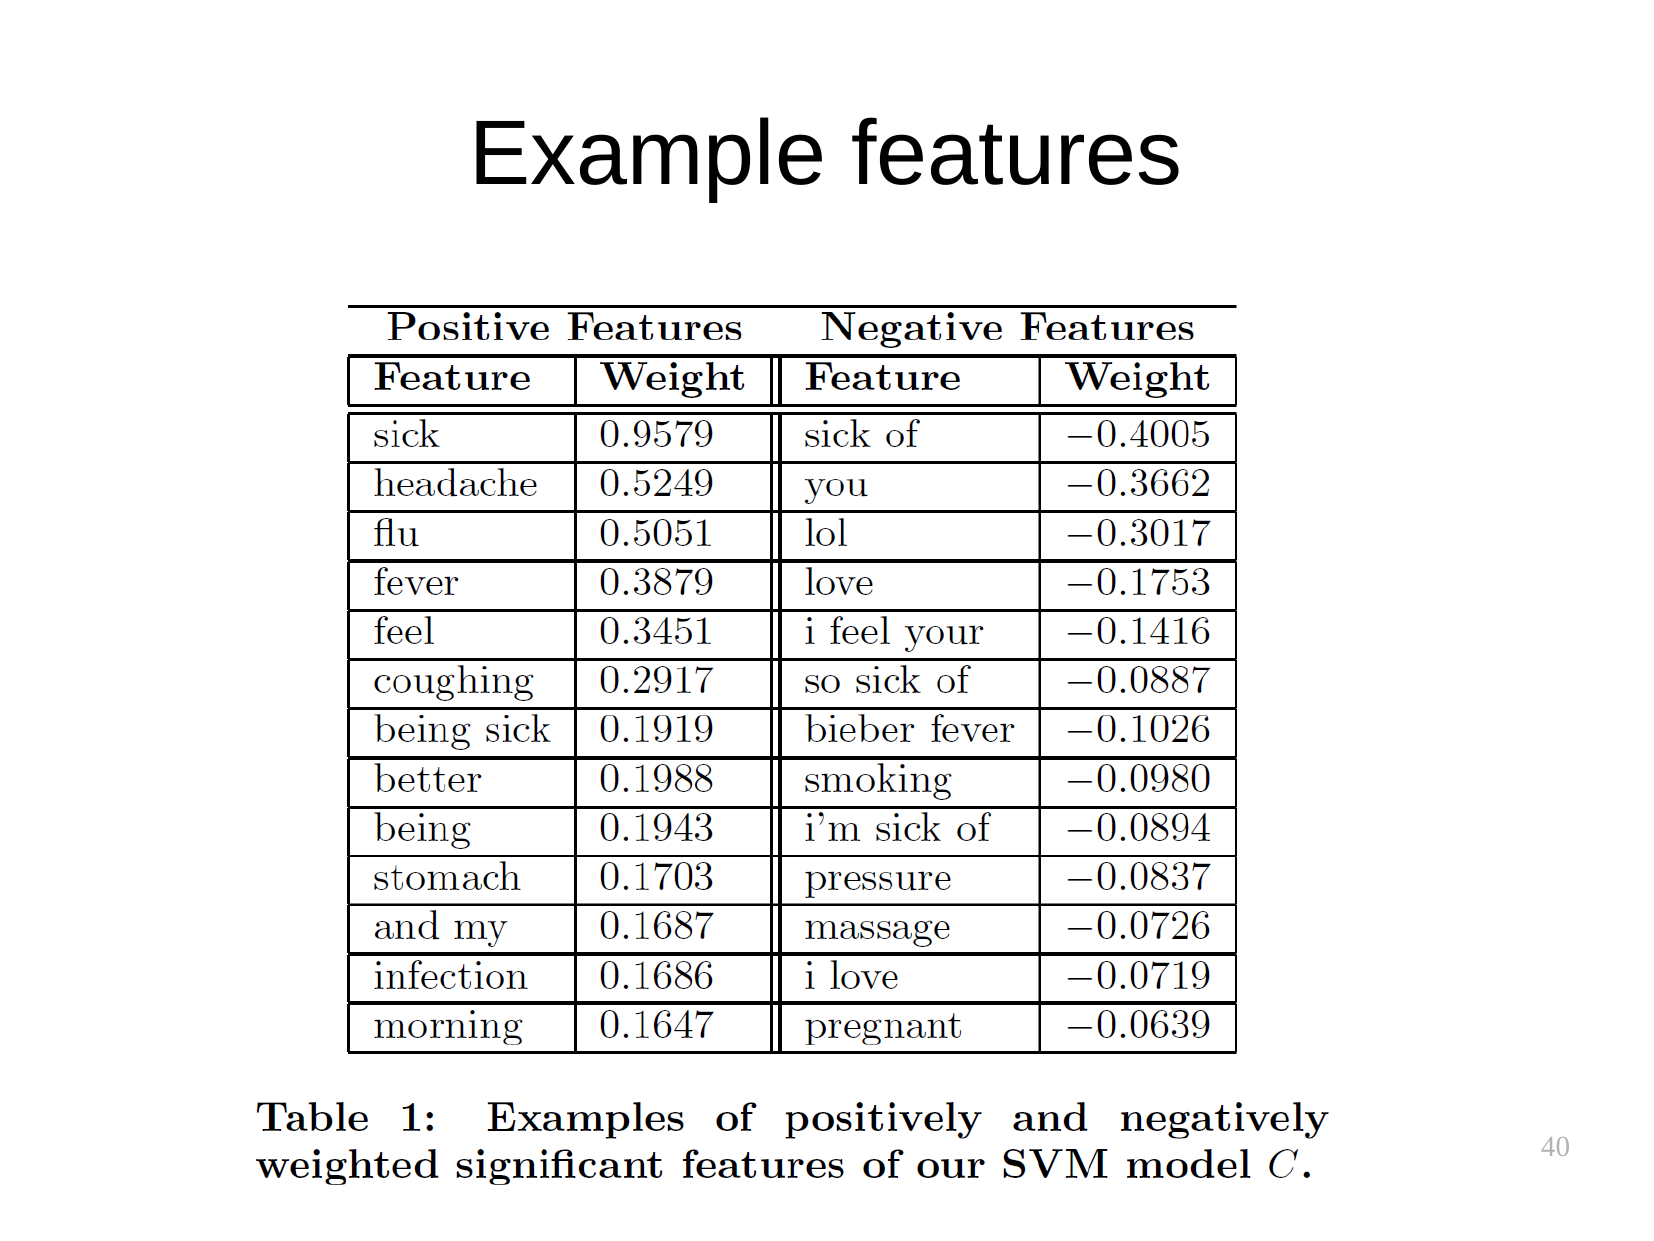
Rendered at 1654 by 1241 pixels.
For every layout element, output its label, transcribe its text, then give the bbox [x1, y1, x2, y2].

title Example features [82, 49, 1571, 257]
picture [247, 293, 1336, 1186]
